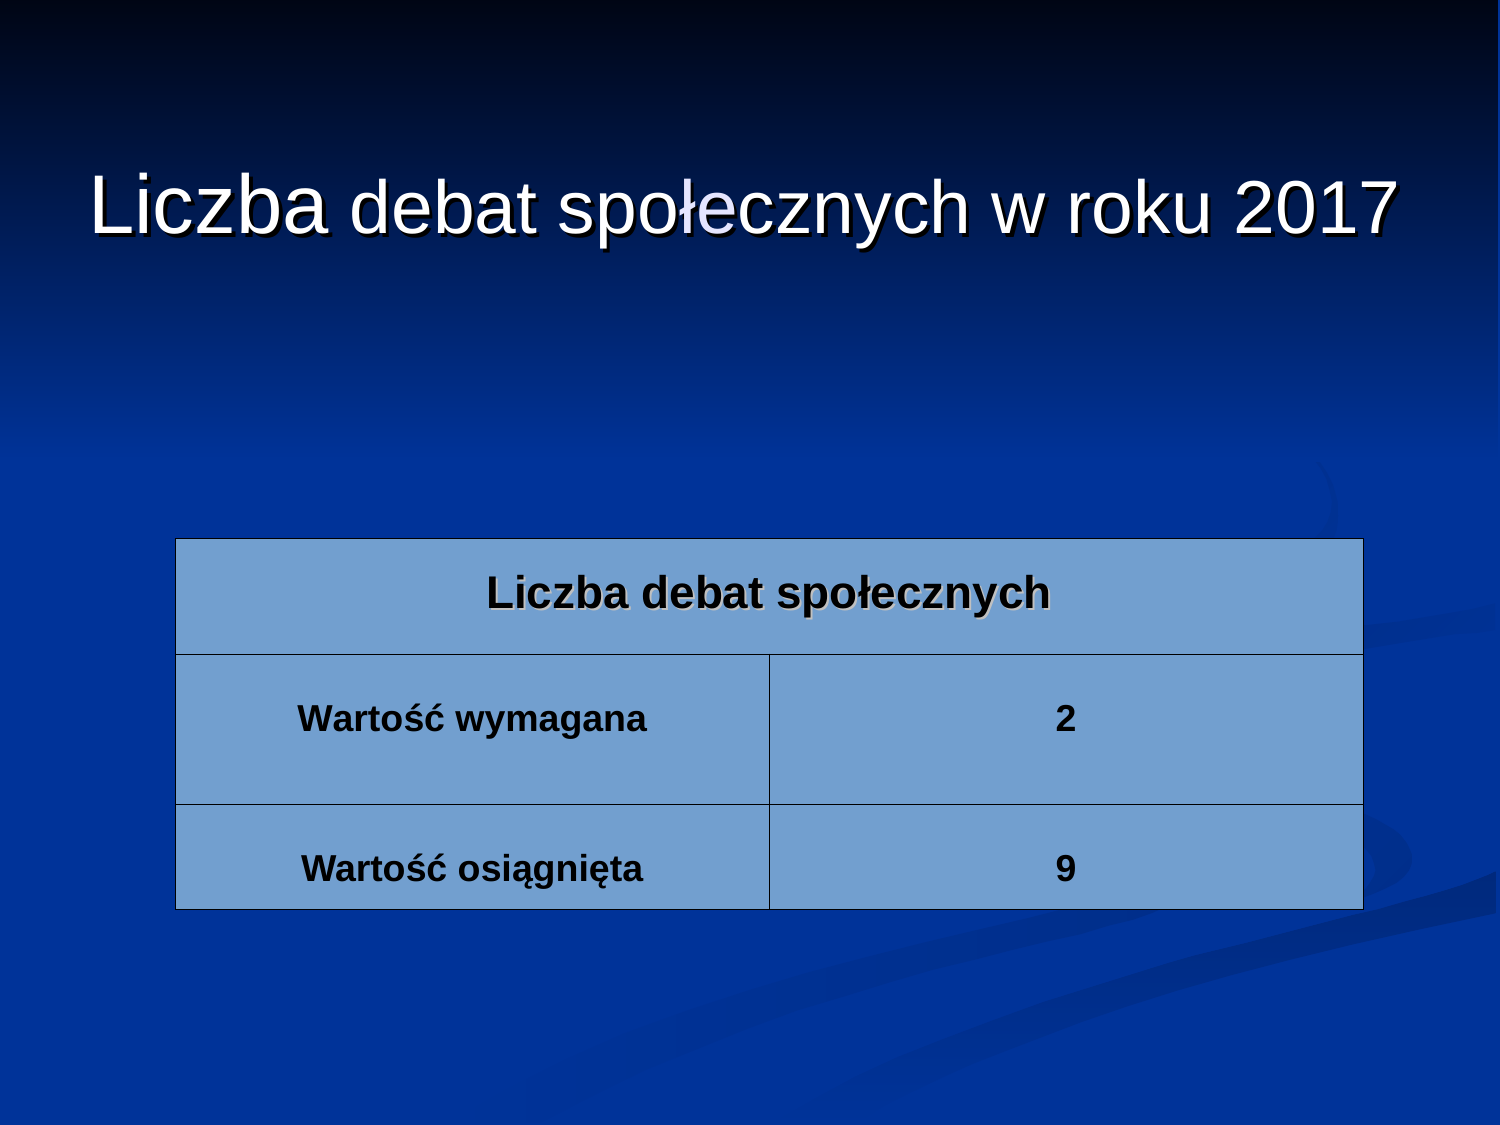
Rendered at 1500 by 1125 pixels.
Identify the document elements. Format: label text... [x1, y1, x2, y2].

table_header Liczba debat społecznych [176, 539, 1363, 654]
table_cell 9 [770, 805, 1363, 909]
title Liczba debat społecznych w roku 2017 [70, 94, 1419, 328]
table_cell 2 [770, 655, 1363, 804]
table_cell Wartość wymagana [176, 655, 769, 804]
table_cell Wartość osiągnięta [176, 805, 769, 909]
